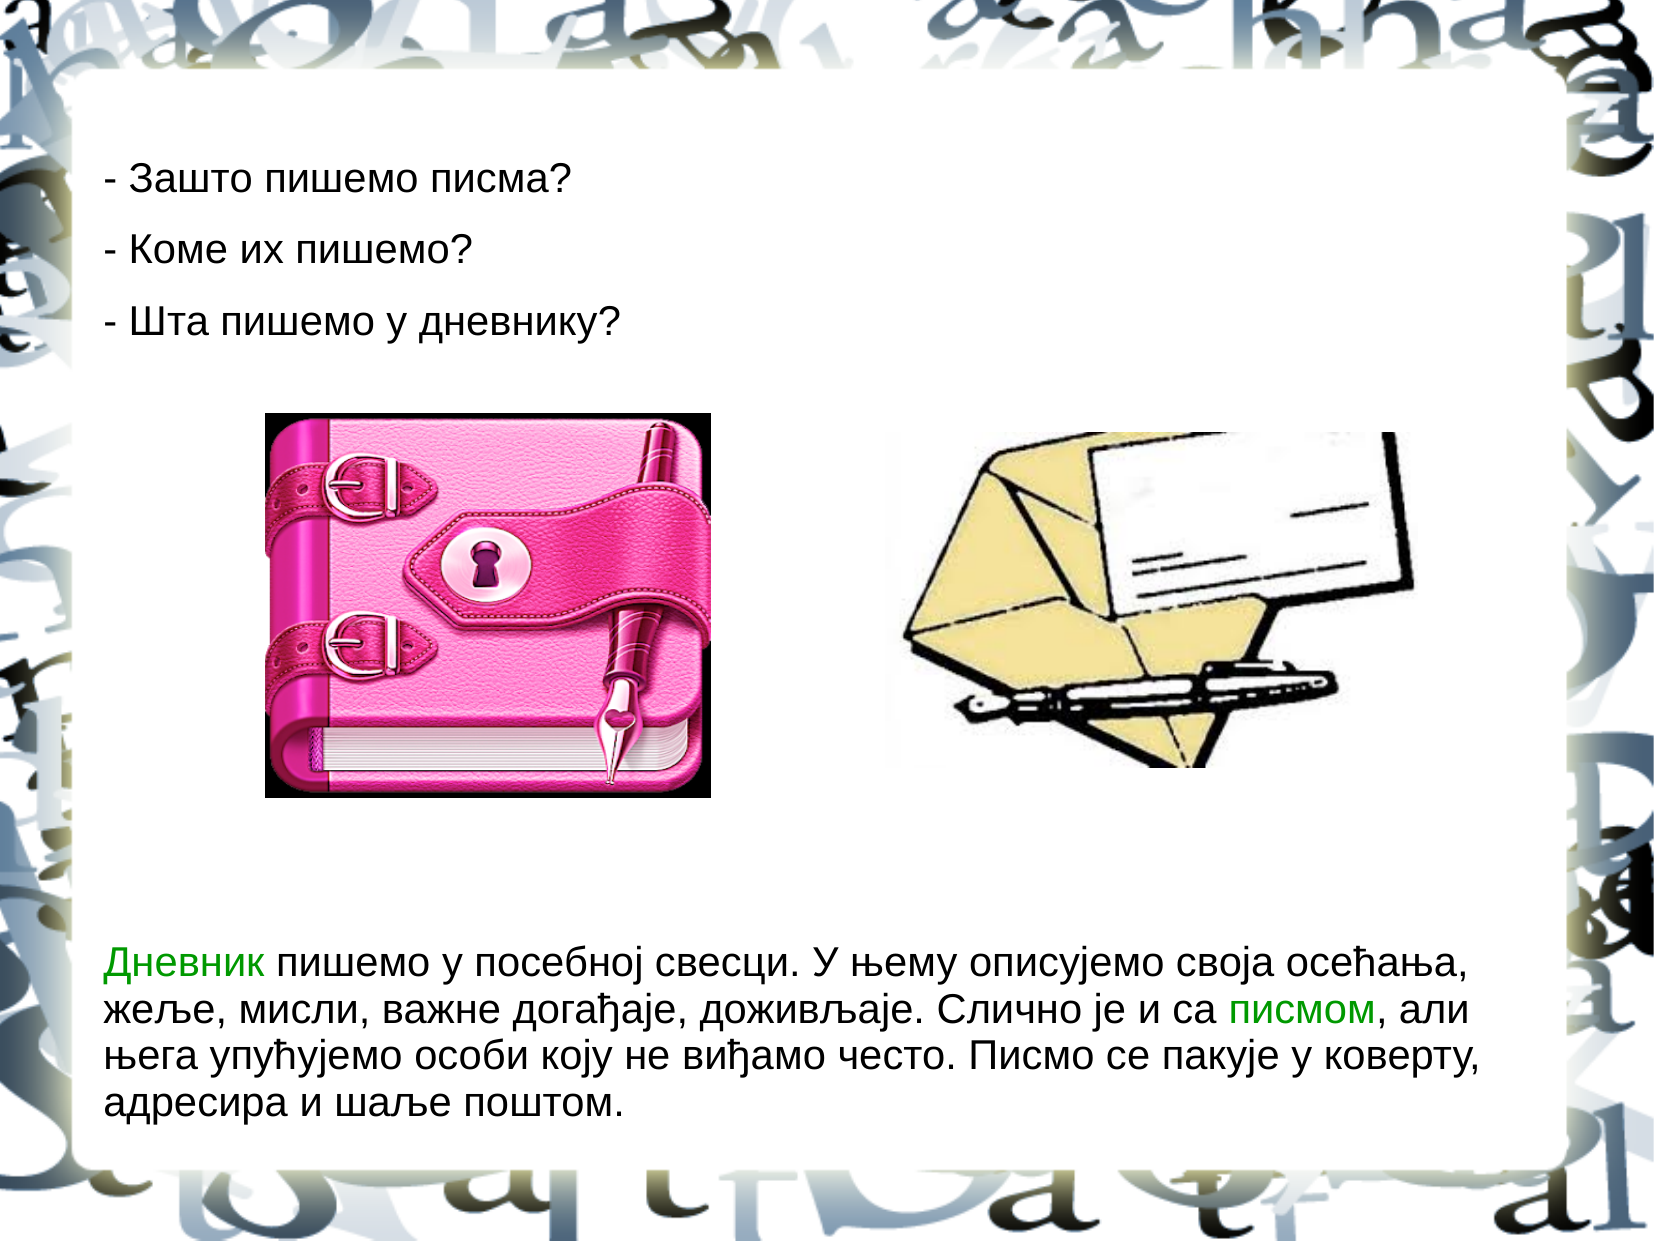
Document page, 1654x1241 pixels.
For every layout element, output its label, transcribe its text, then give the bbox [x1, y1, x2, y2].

picture [0, 0, 1654, 1241]
text_box - Зашто пишемо писма? - Коме их пишемо? - Шта пишемо у дневнику? Дневник пишемо у посебној свесци. У њему описујемо своја осећања, жеље, мисли, важне догађаје, доживљаје. Слично је и са писмом, али њега упућујемо особи коју не виђамо често. Писмо се пакује у коверту, адресира и шаље поштом. [88, 147, 1565, 1185]
